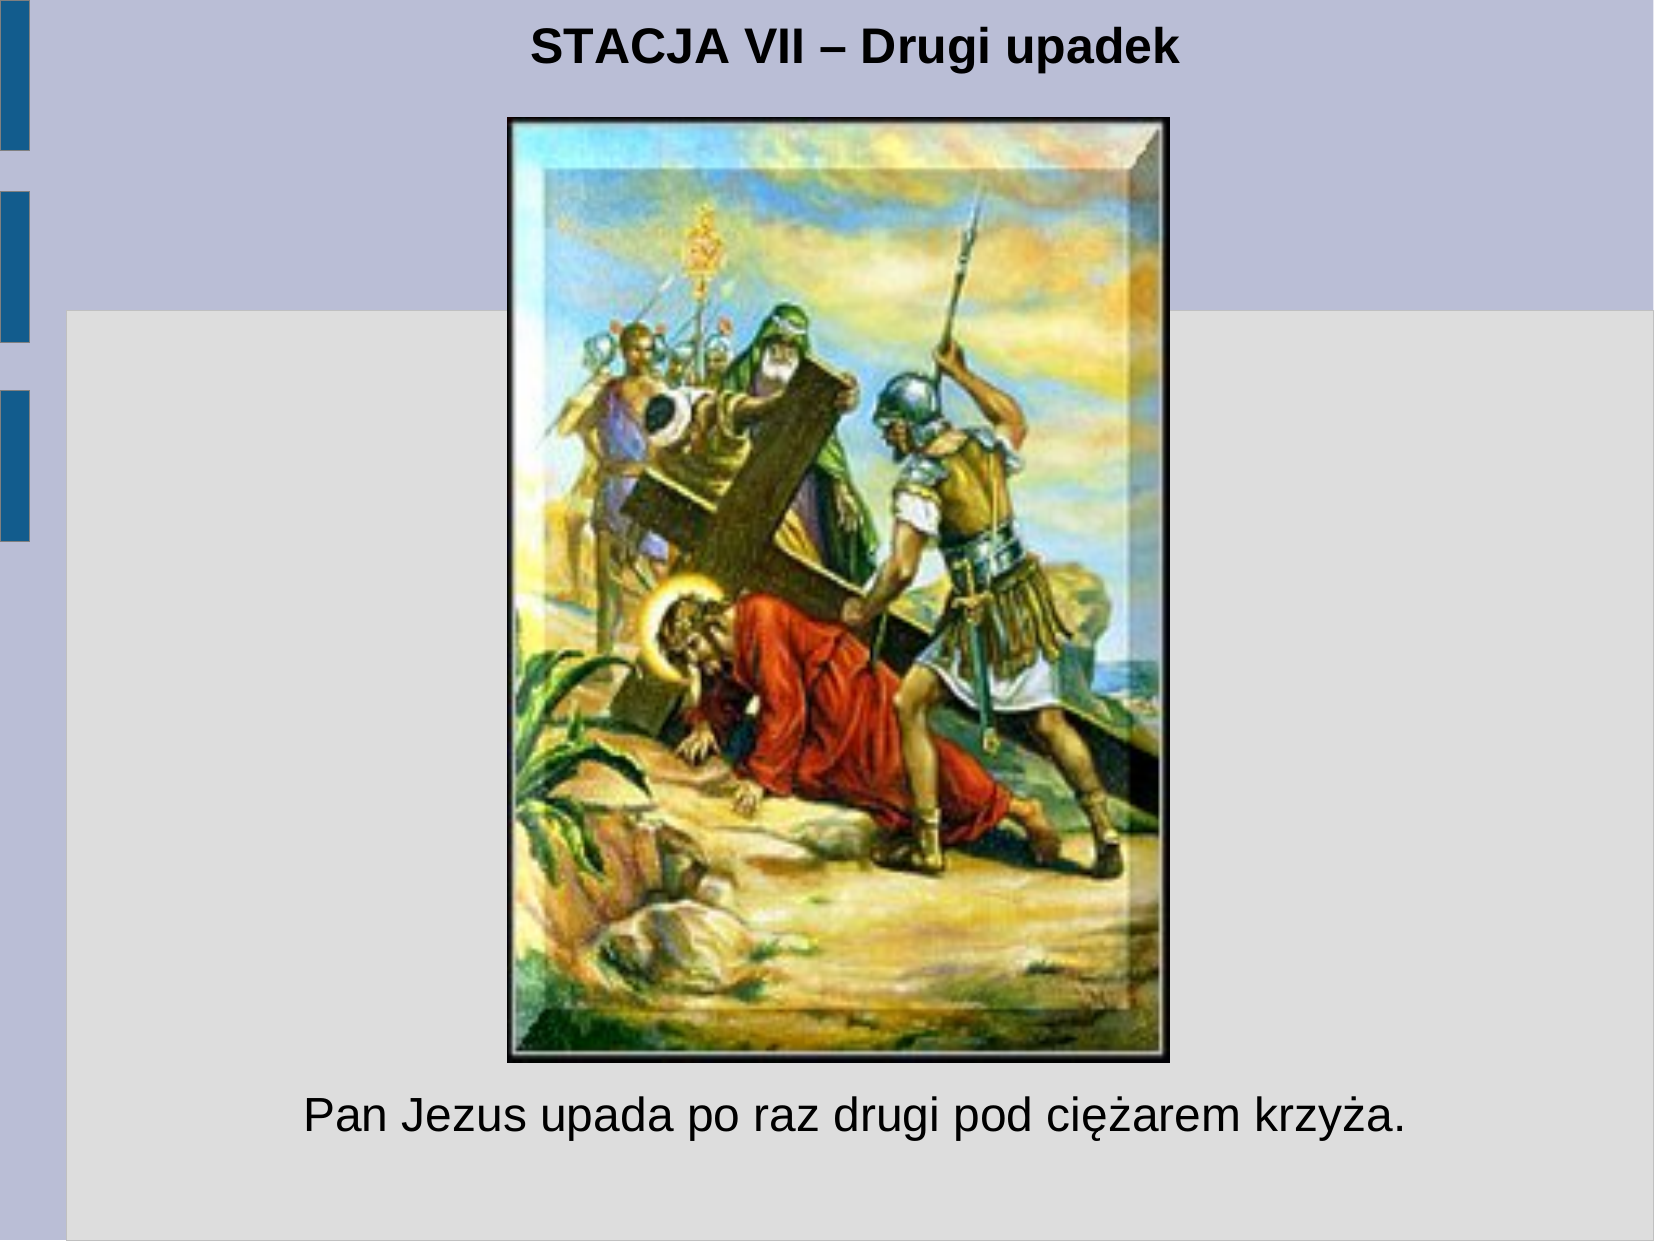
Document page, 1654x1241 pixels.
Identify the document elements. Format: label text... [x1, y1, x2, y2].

picture [507, 117, 1170, 1063]
list STACJA VII – Drugi upadek Pan Jezus upada po raz drugi pod ciężarem krzyża. [118, 18, 1523, 1241]
